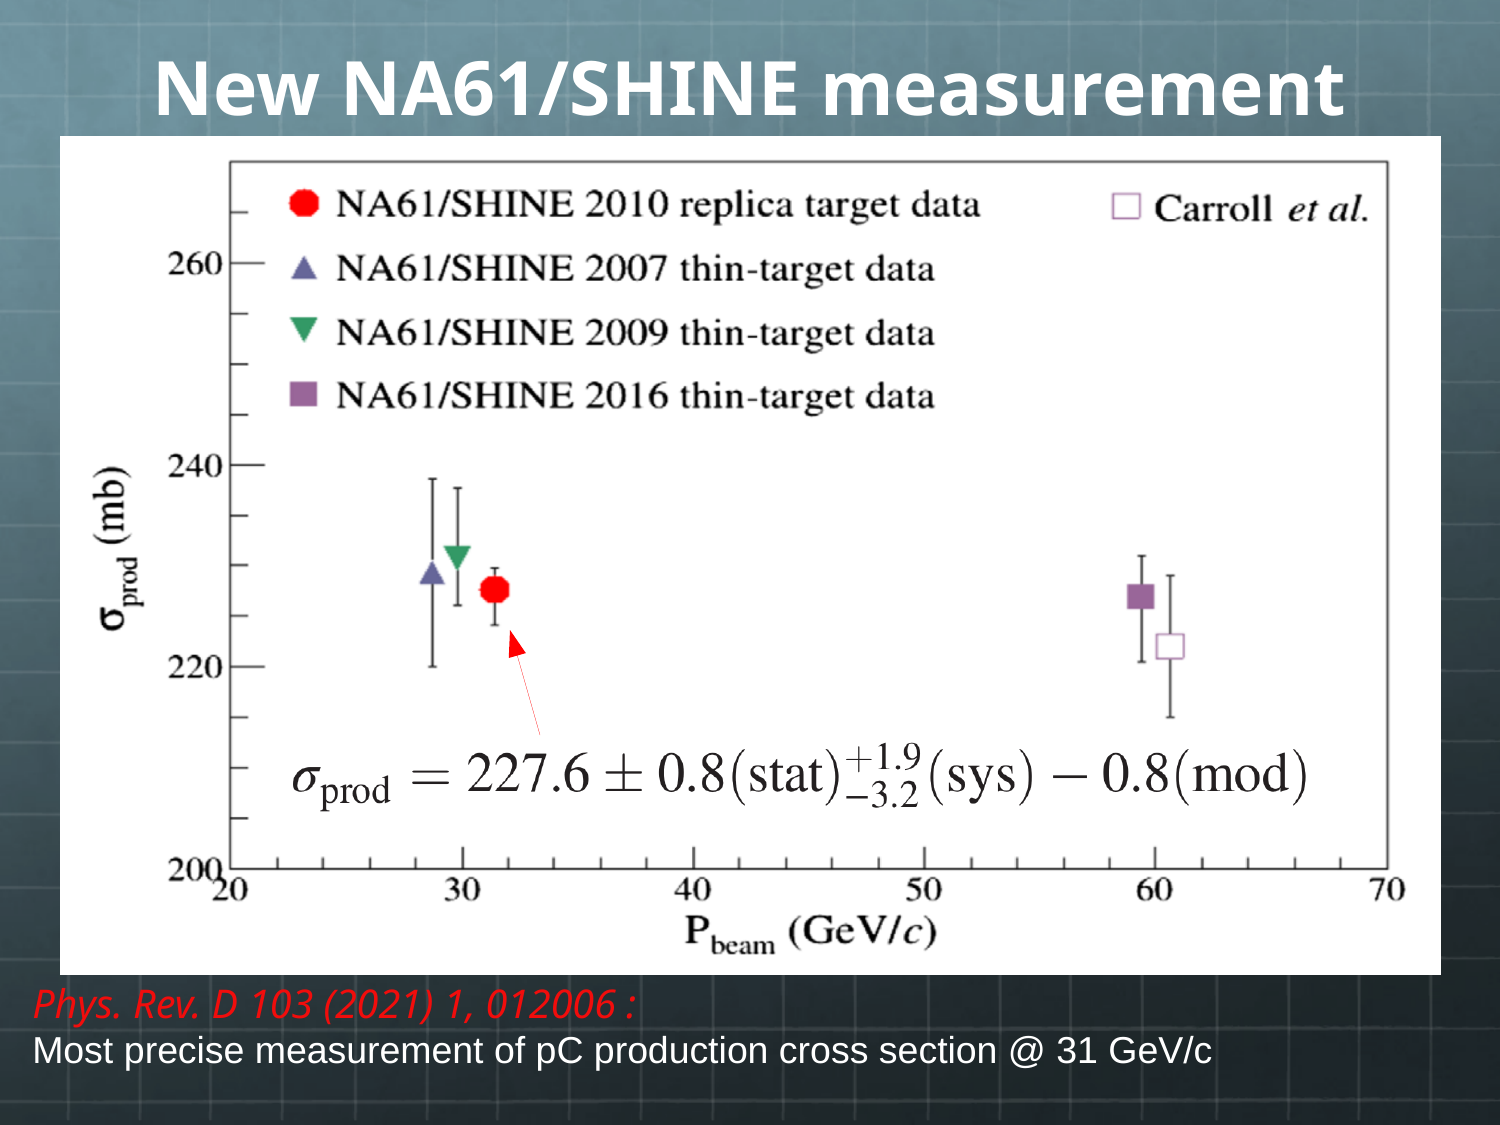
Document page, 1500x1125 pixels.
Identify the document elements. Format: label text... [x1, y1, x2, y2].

title New NA61/SHINE measurement [75, 0, 1425, 136]
title Phys. Rev. D 103 (2021) 1, 012006 : Most precise measurement of pC production cross section @ 31 GeV/c [32, 996, 1485, 1098]
picture [0, 0, 1500, 1125]
